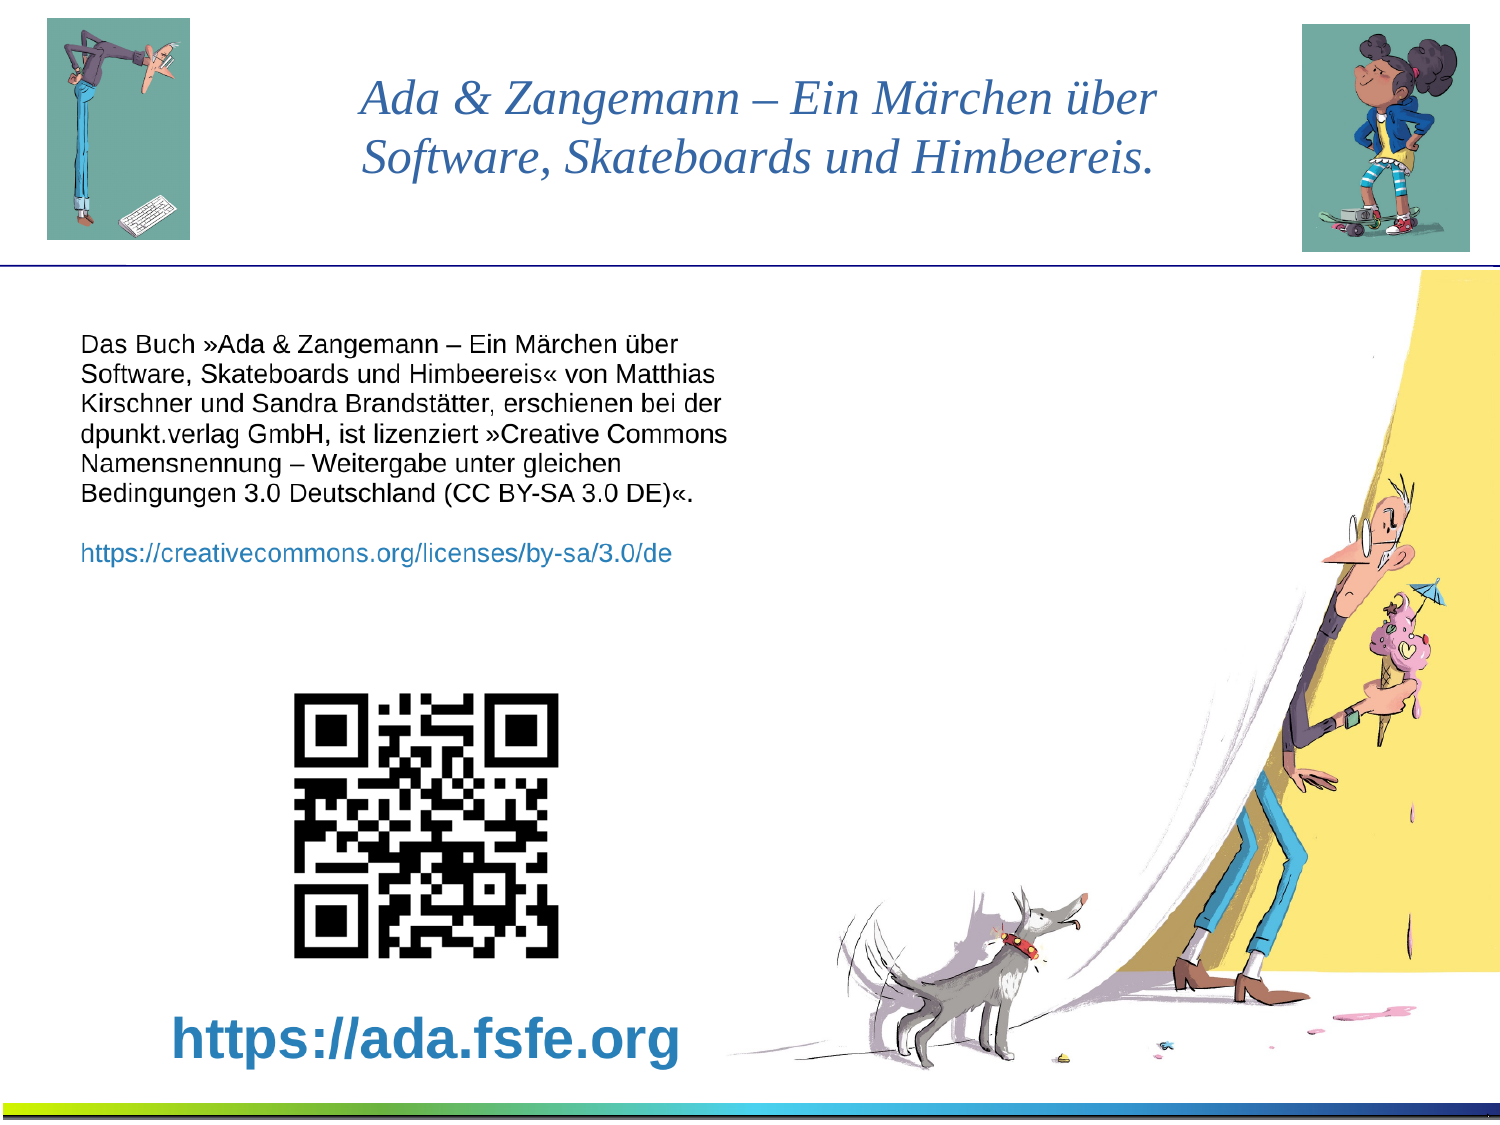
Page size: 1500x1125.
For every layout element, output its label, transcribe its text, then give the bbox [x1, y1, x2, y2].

picture [3, 270, 1500, 1120]
picture [1302, 24, 1470, 252]
text_box Ada & Zangemann – Ein Märchen über Software, Skateboards und Himbeereis. [274, 59, 1244, 194]
picture [47, 18, 190, 240]
